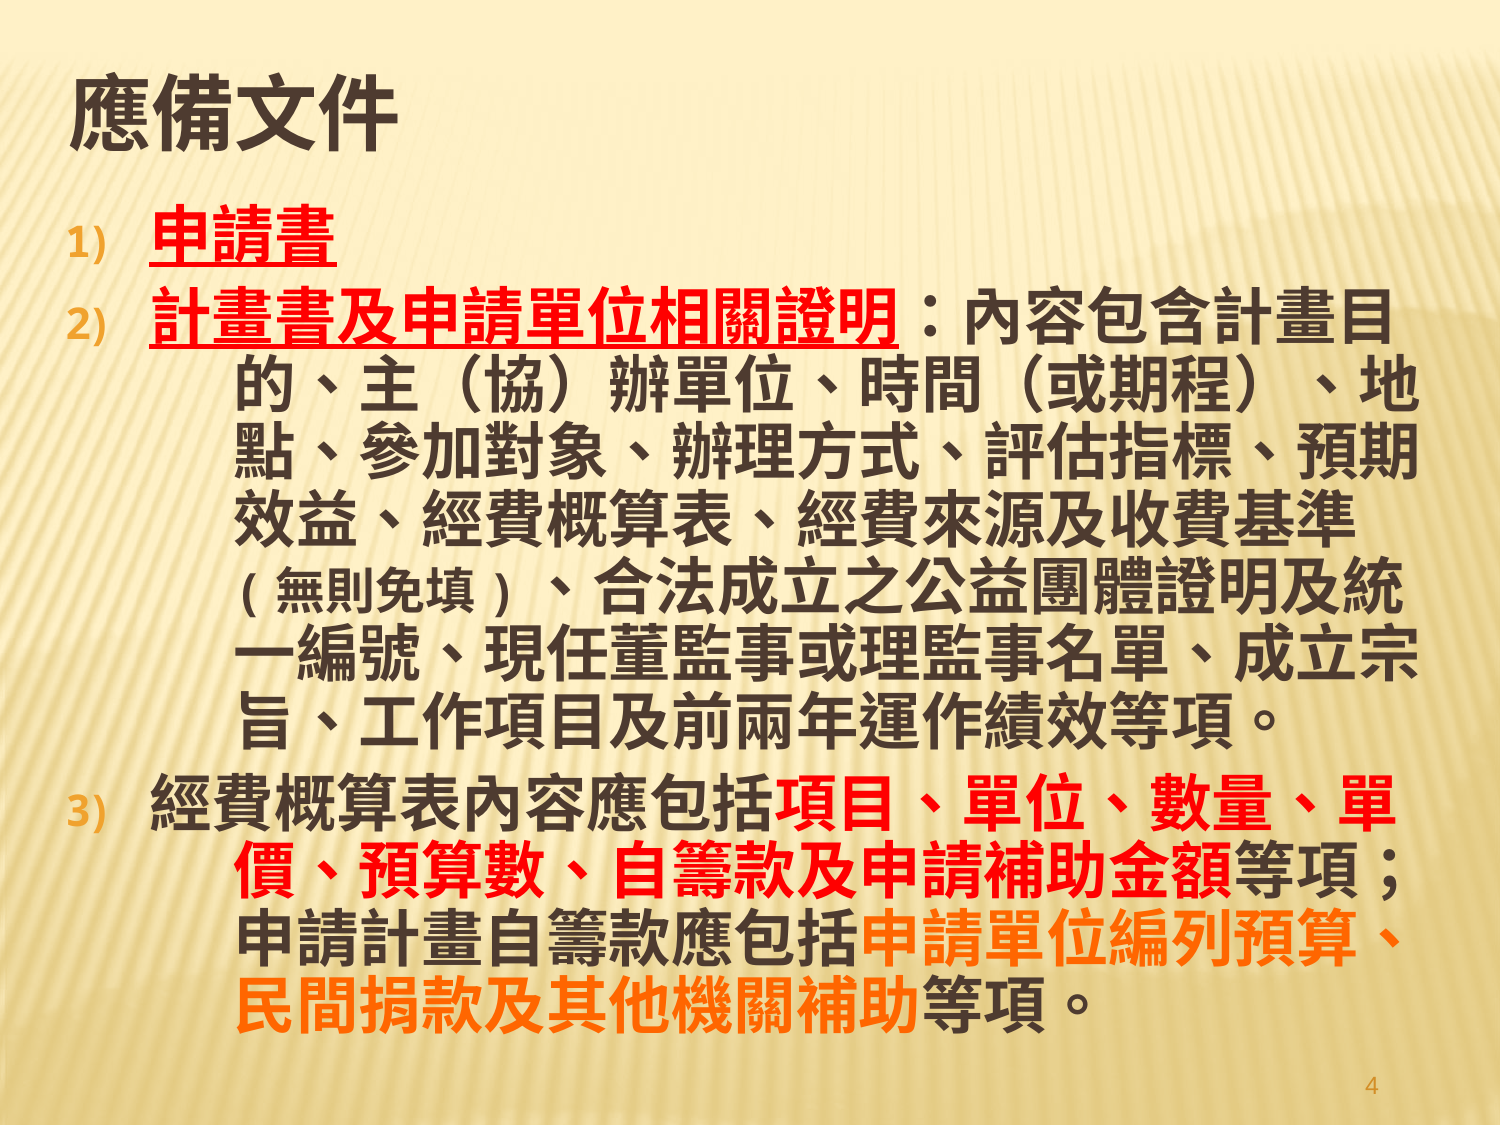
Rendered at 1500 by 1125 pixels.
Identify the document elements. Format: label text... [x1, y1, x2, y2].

list 申請書 計畫書及申請單位相關證明：內容包含計畫目的、主（協）辦單位、時間（或期程）、地點、參加對象、辦理方式、評估指標、預期效益、經費概算表、經費來源及收費基準(無則免填)、合法成立之公益團體證明及統一編號、現任董監事或理監事名單、成立宗旨、工作項目及前兩年運作績效等項。 經費概算表內容應包括項目、單位、數量、單價、預算數、自籌款及申請補助金額等項；申請計畫自籌款應包括申請單位編列預算、民間捐款及其他機關補助等項。 [50, 196, 1476, 1083]
text_box 4 [1350, 1061, 1475, 1103]
title 應備文件 [53, 42, 1479, 181]
